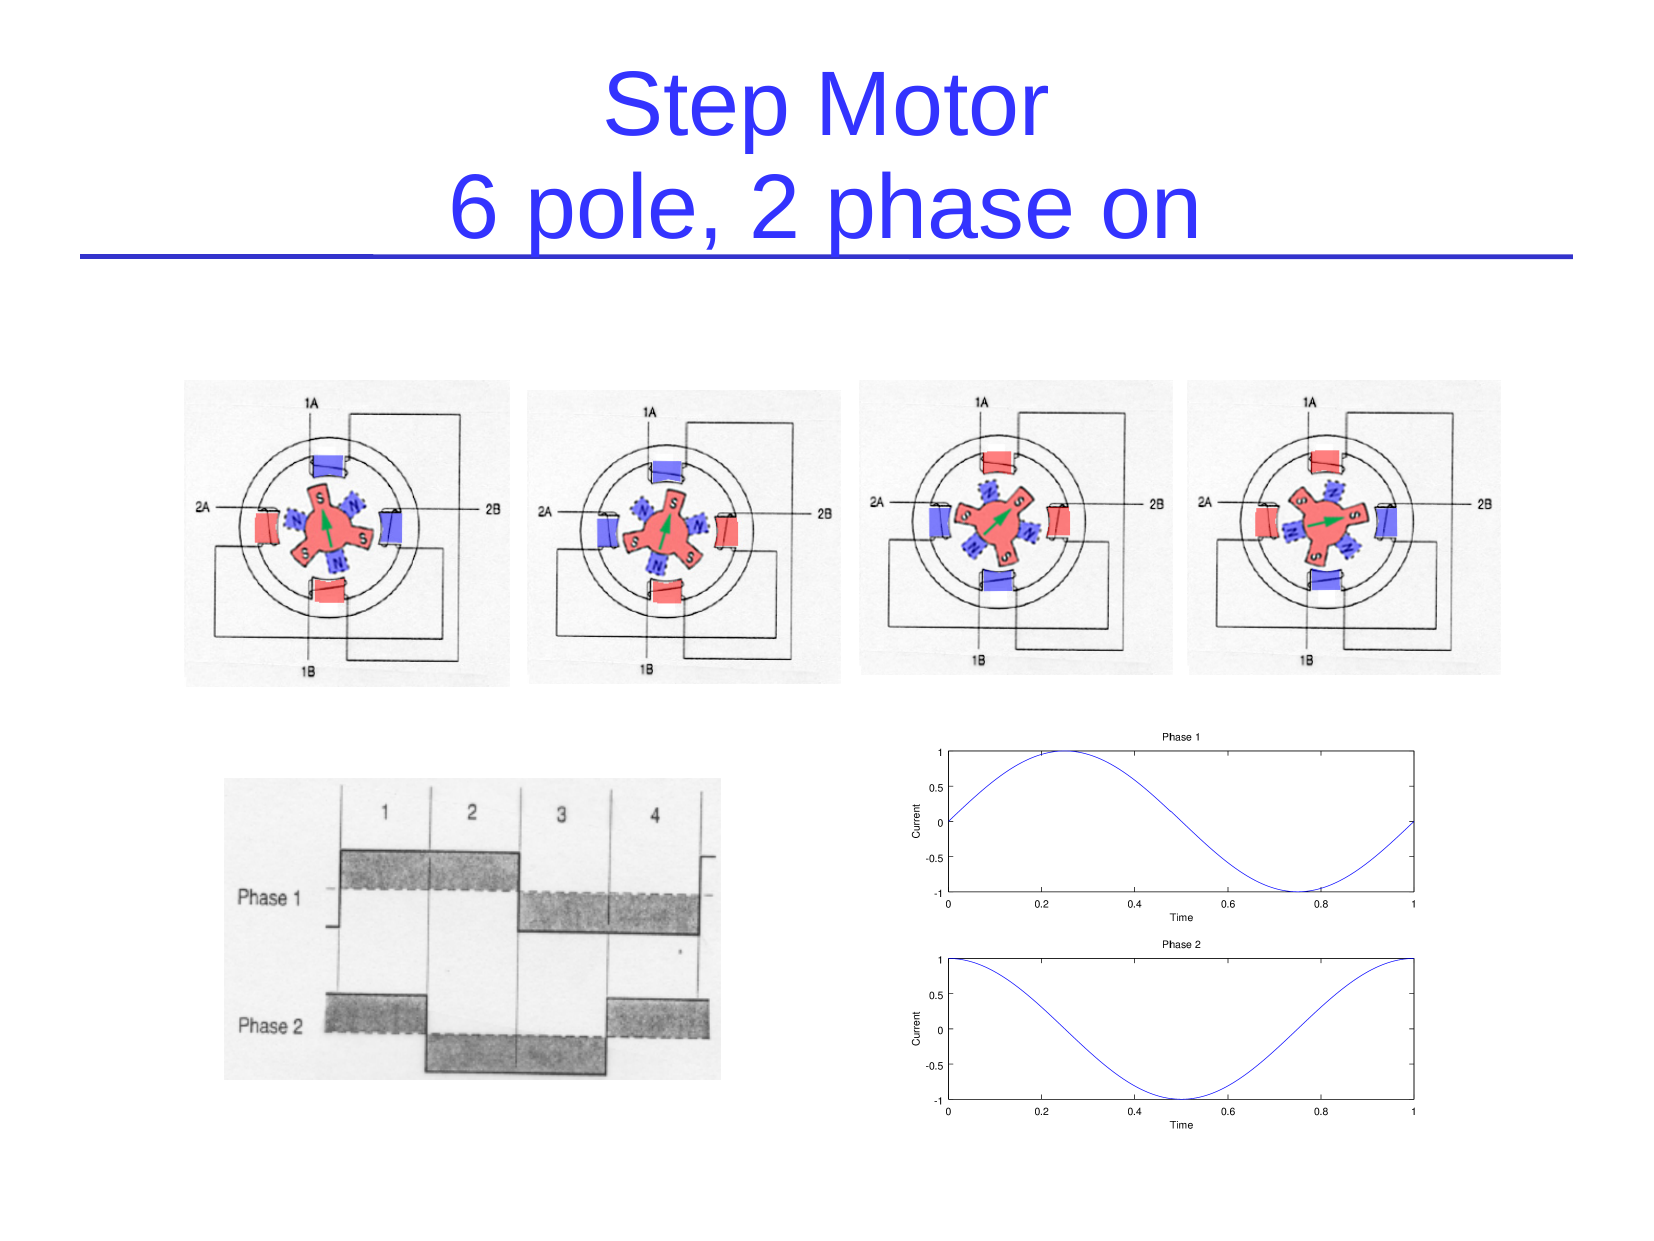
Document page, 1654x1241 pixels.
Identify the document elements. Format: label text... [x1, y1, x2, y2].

picture [859, 380, 1173, 675]
picture [1187, 380, 1501, 675]
picture [870, 704, 1471, 1156]
picture [184, 380, 510, 687]
picture [527, 390, 841, 684]
picture [224, 778, 721, 1080]
title Step Motor 6 pole, 2 phase on [82, 49, 1571, 257]
